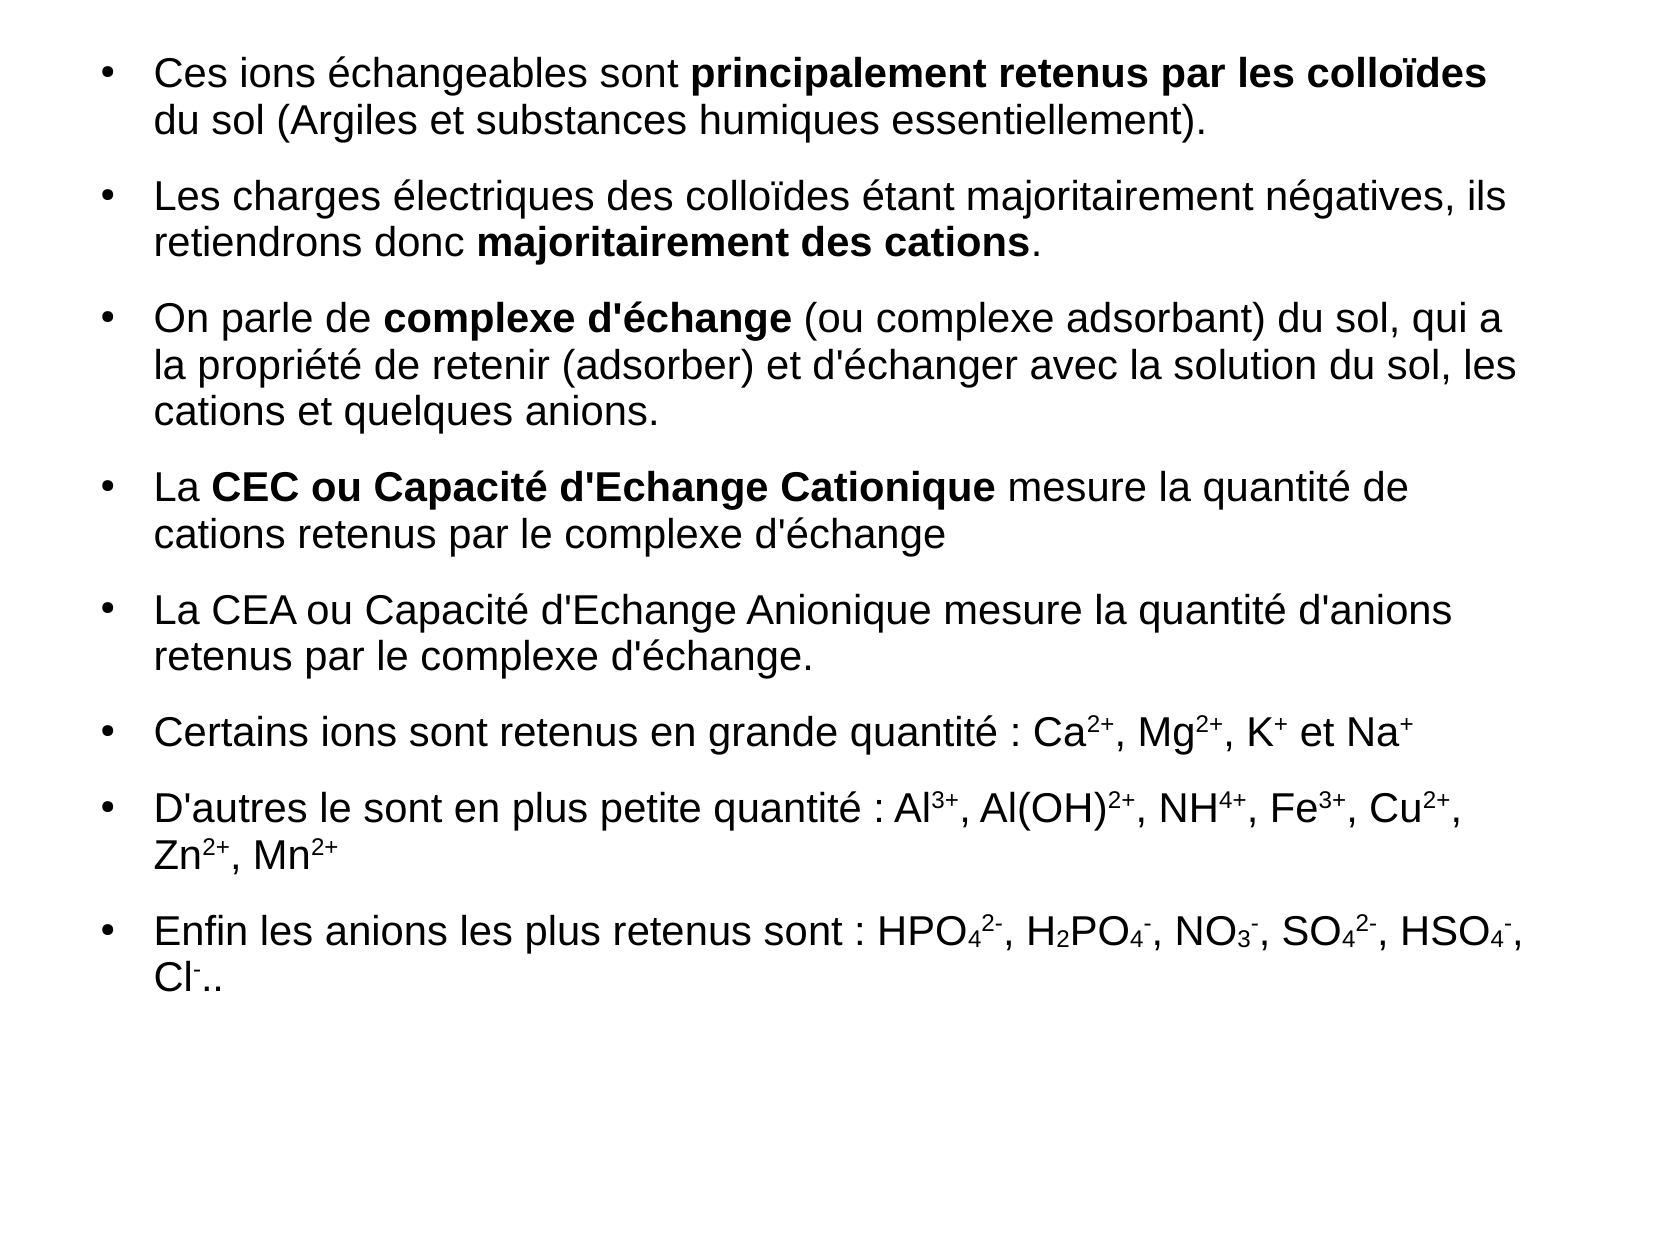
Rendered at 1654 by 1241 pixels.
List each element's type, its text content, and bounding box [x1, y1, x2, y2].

list Ces ions échangeables sont principalement retenus par les colloïdes du sol (Argiles et substances humiques essentiellement). Les charges électriques des colloïdes étant majoritairement négatives, ils retiendrons donc majoritairement des cations. On parle de complexe d'échange (ou complexe adsorbant) du sol, qui a la propriété de retenir (adsorber) et d'échanger avec la solution du sol, les cations et quelques anions. La CEC ou Capacité d'Echange Cationique mesure la quantité de cations retenus par le complexe d'échange La CEA ou Capacité d'Echange Anionique mesure la quantité d'anions retenus par le complexe d'échange. Certains ions sont retenus en grande quantité : Ca2+, Mg2+, K+ et Na+ D'autres le sont en plus petite quantité : Al3+, Al(OH)2+, NH4+, Fe3+, Cu2+, Zn2+, Mn2+ Enfin les anions les plus retenus sont : HPO42-, H2PO4-, NO3-, SO42-, HSO4-, Cl-.. [82, 50, 1538, 1010]
